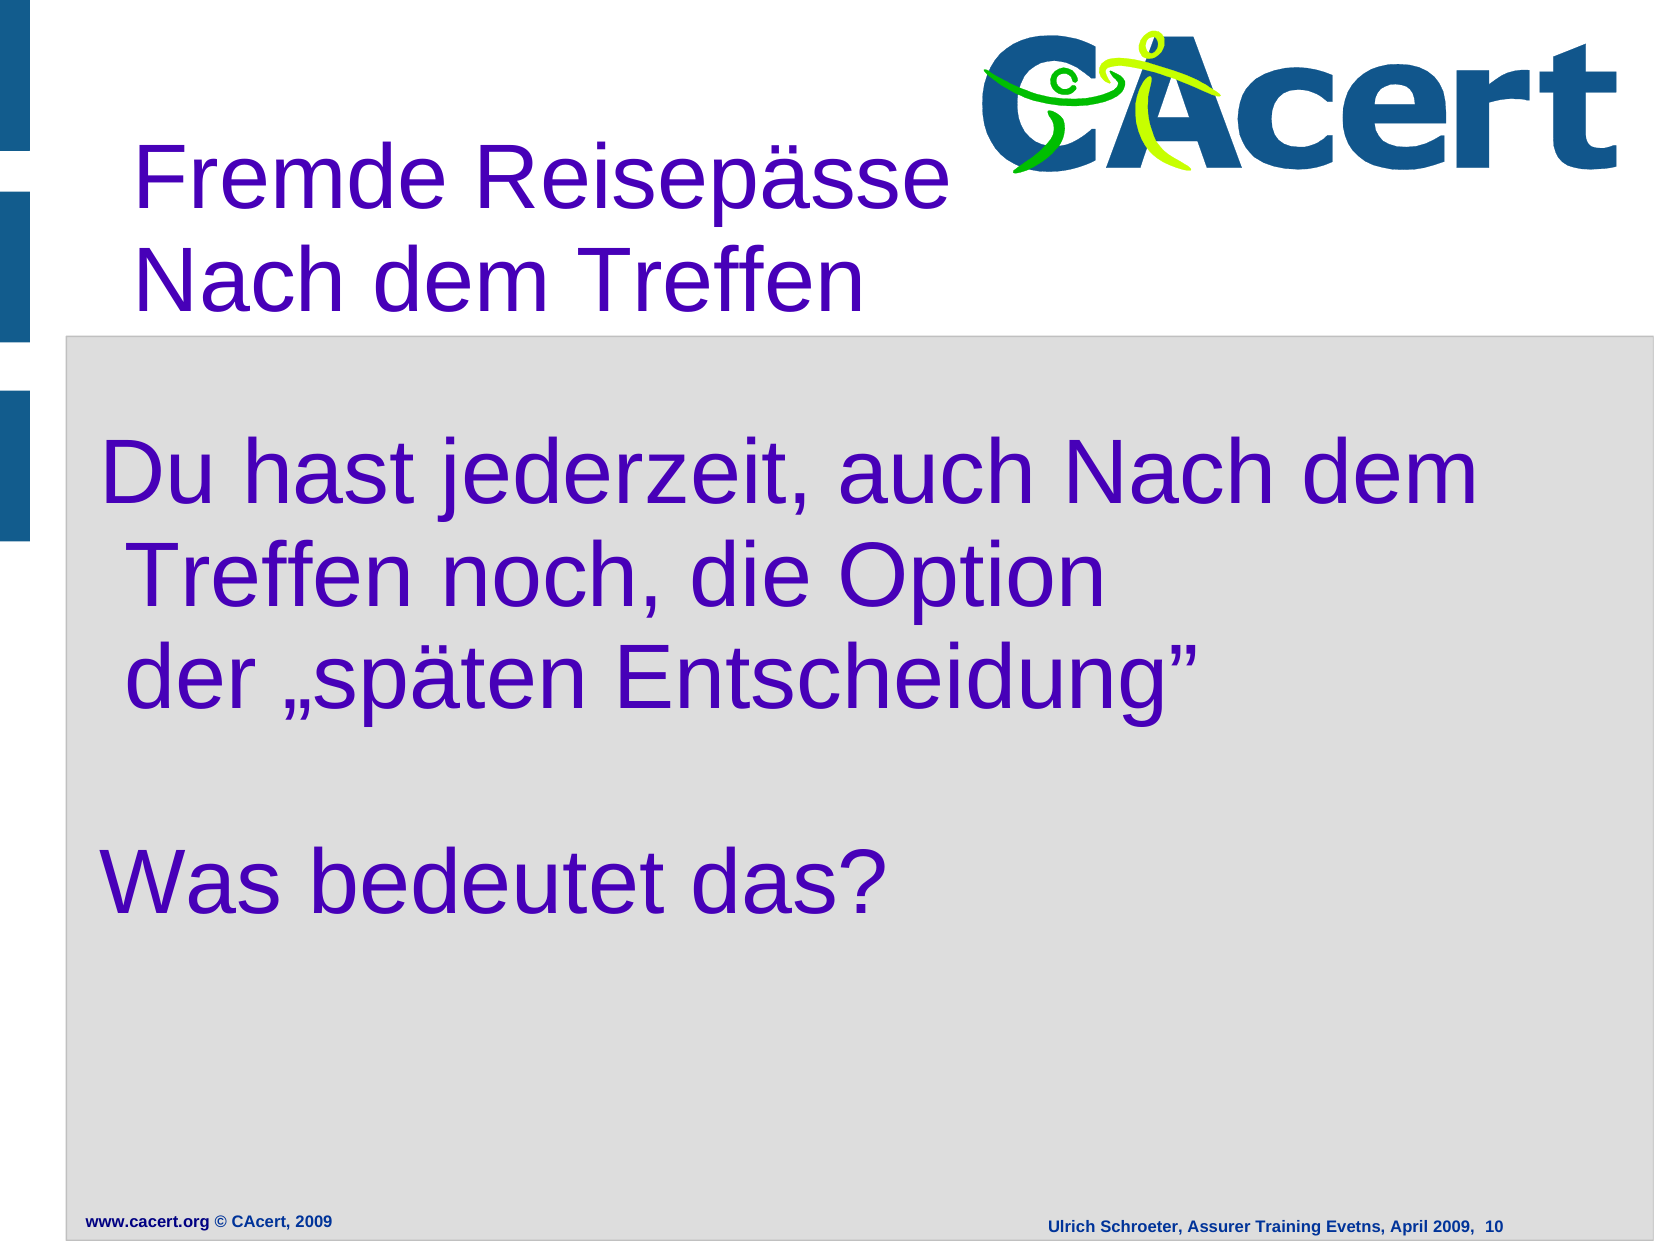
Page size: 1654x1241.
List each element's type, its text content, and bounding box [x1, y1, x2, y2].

text_box Du hast jederzeit, auch Nach dem Treffen noch, die Option der „späten Entscheidung” Was bedeutet das? [59, 413, 1520, 941]
text_box Fremde Reisepässe Nach dem Treffen [118, 118, 970, 339]
